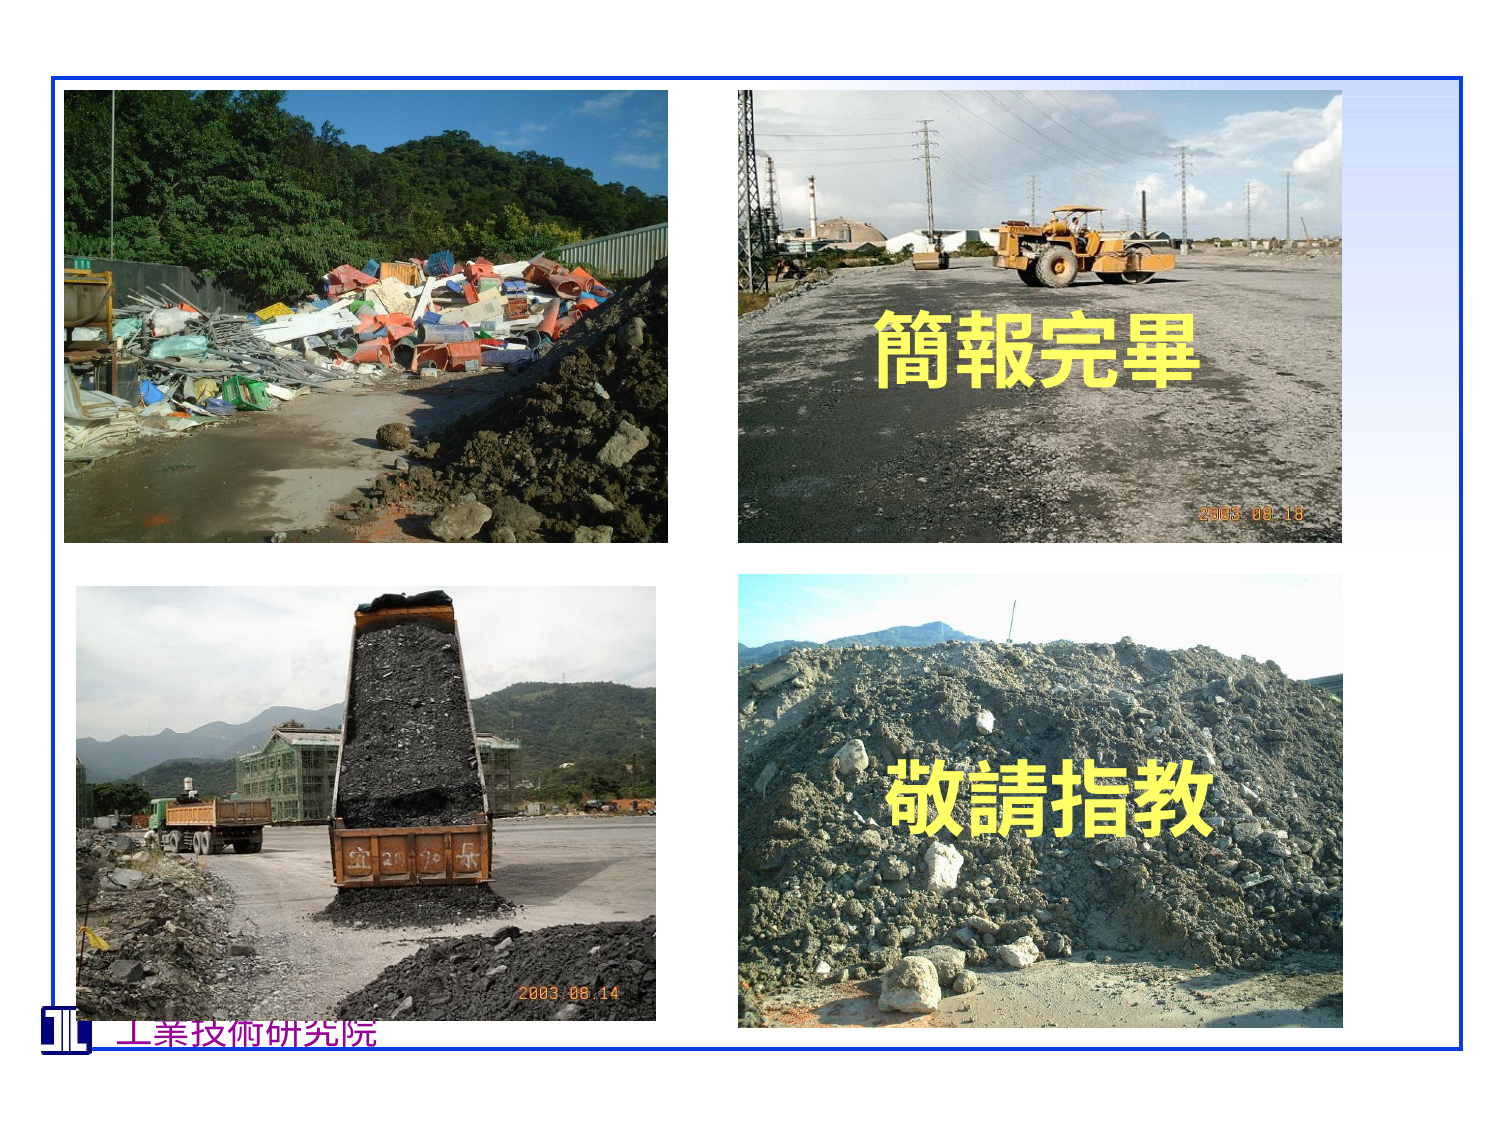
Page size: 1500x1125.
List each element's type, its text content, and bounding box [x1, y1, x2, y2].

picture [738, 90, 1342, 543]
text_box 簡報完畢 [856, 291, 1219, 406]
text_box 敬請指教 [868, 740, 1231, 855]
picture [738, 574, 1343, 1028]
picture [76, 586, 656, 1021]
picture [64, 90, 668, 543]
